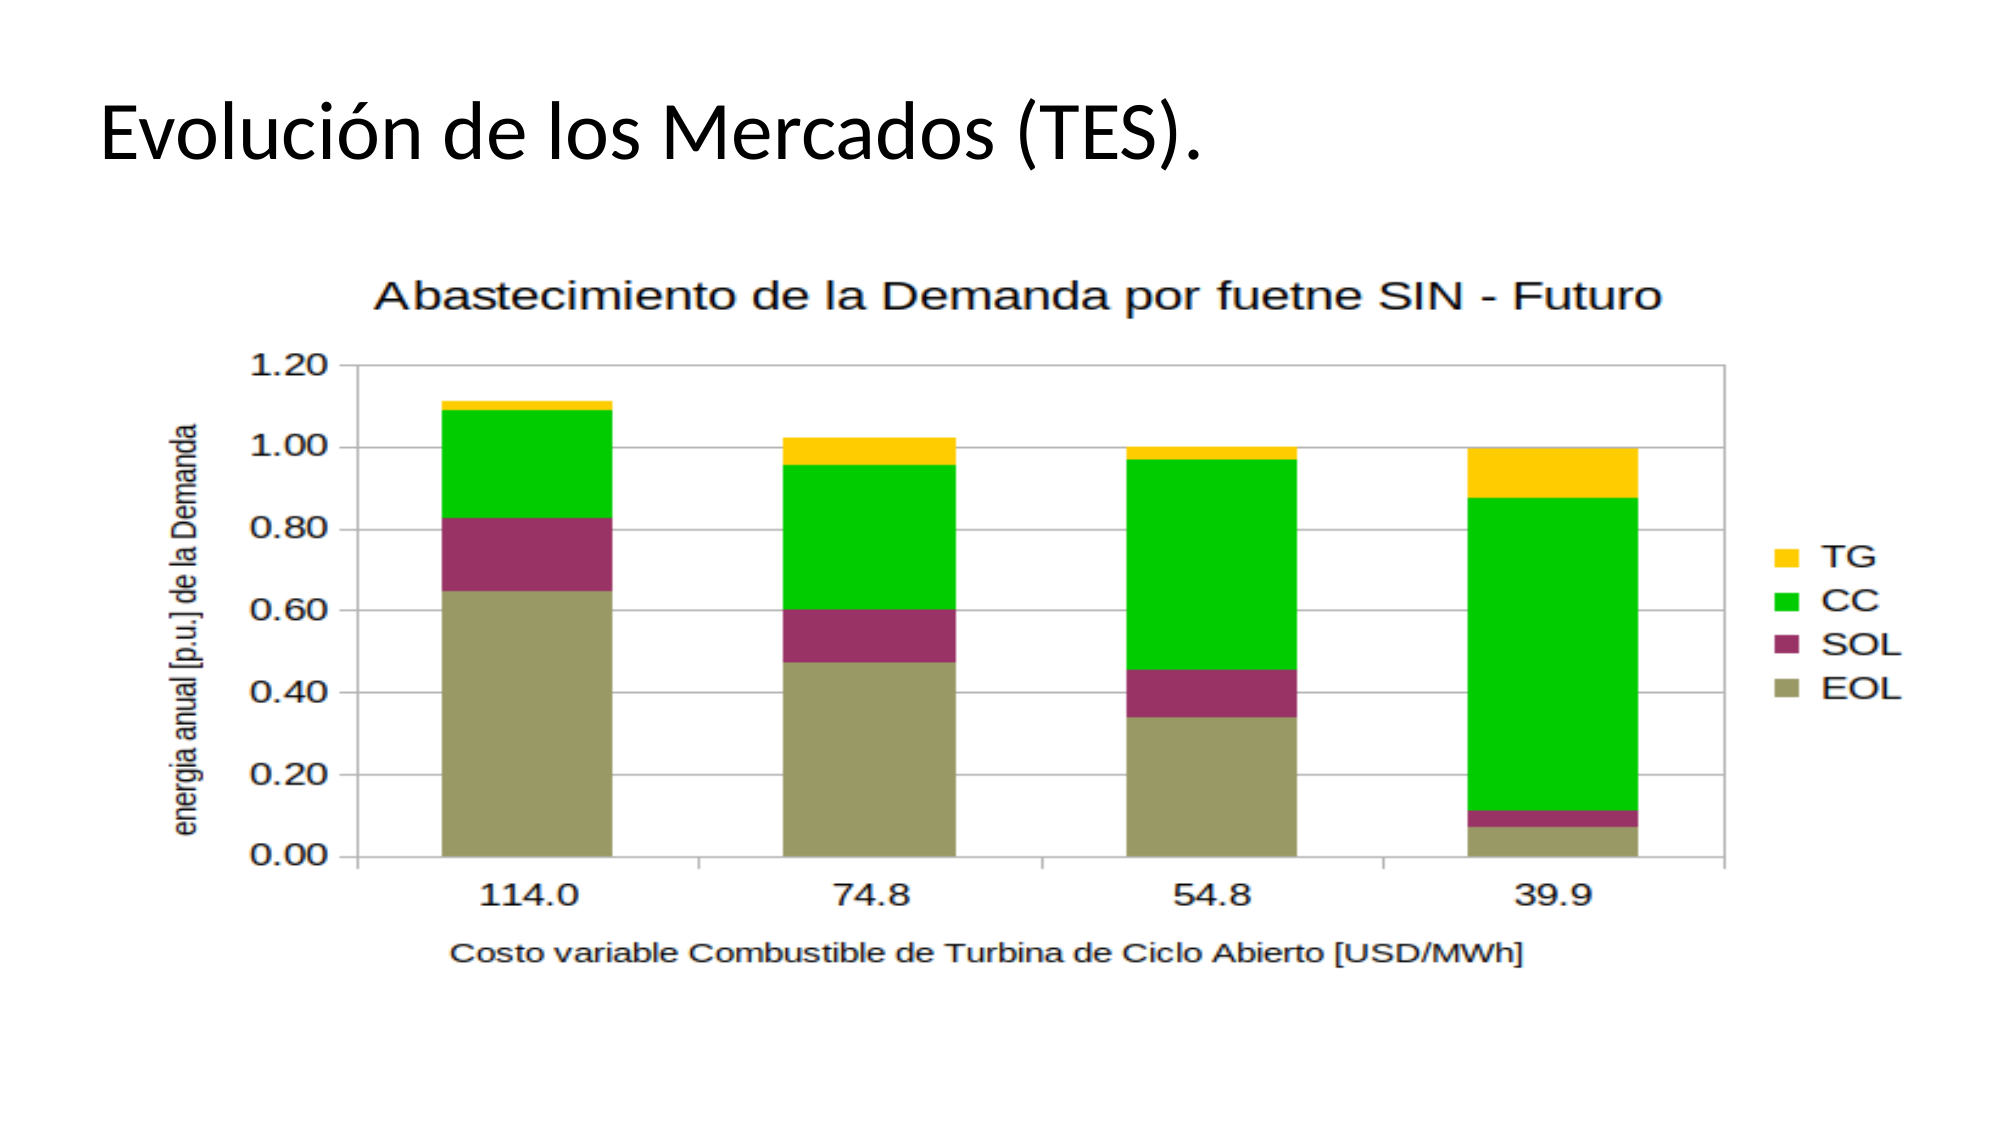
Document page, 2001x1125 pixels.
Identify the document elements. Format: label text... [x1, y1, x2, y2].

title Evolución de los Mercados (TES). [99, 44, 1901, 233]
picture [99, 235, 1941, 1012]
